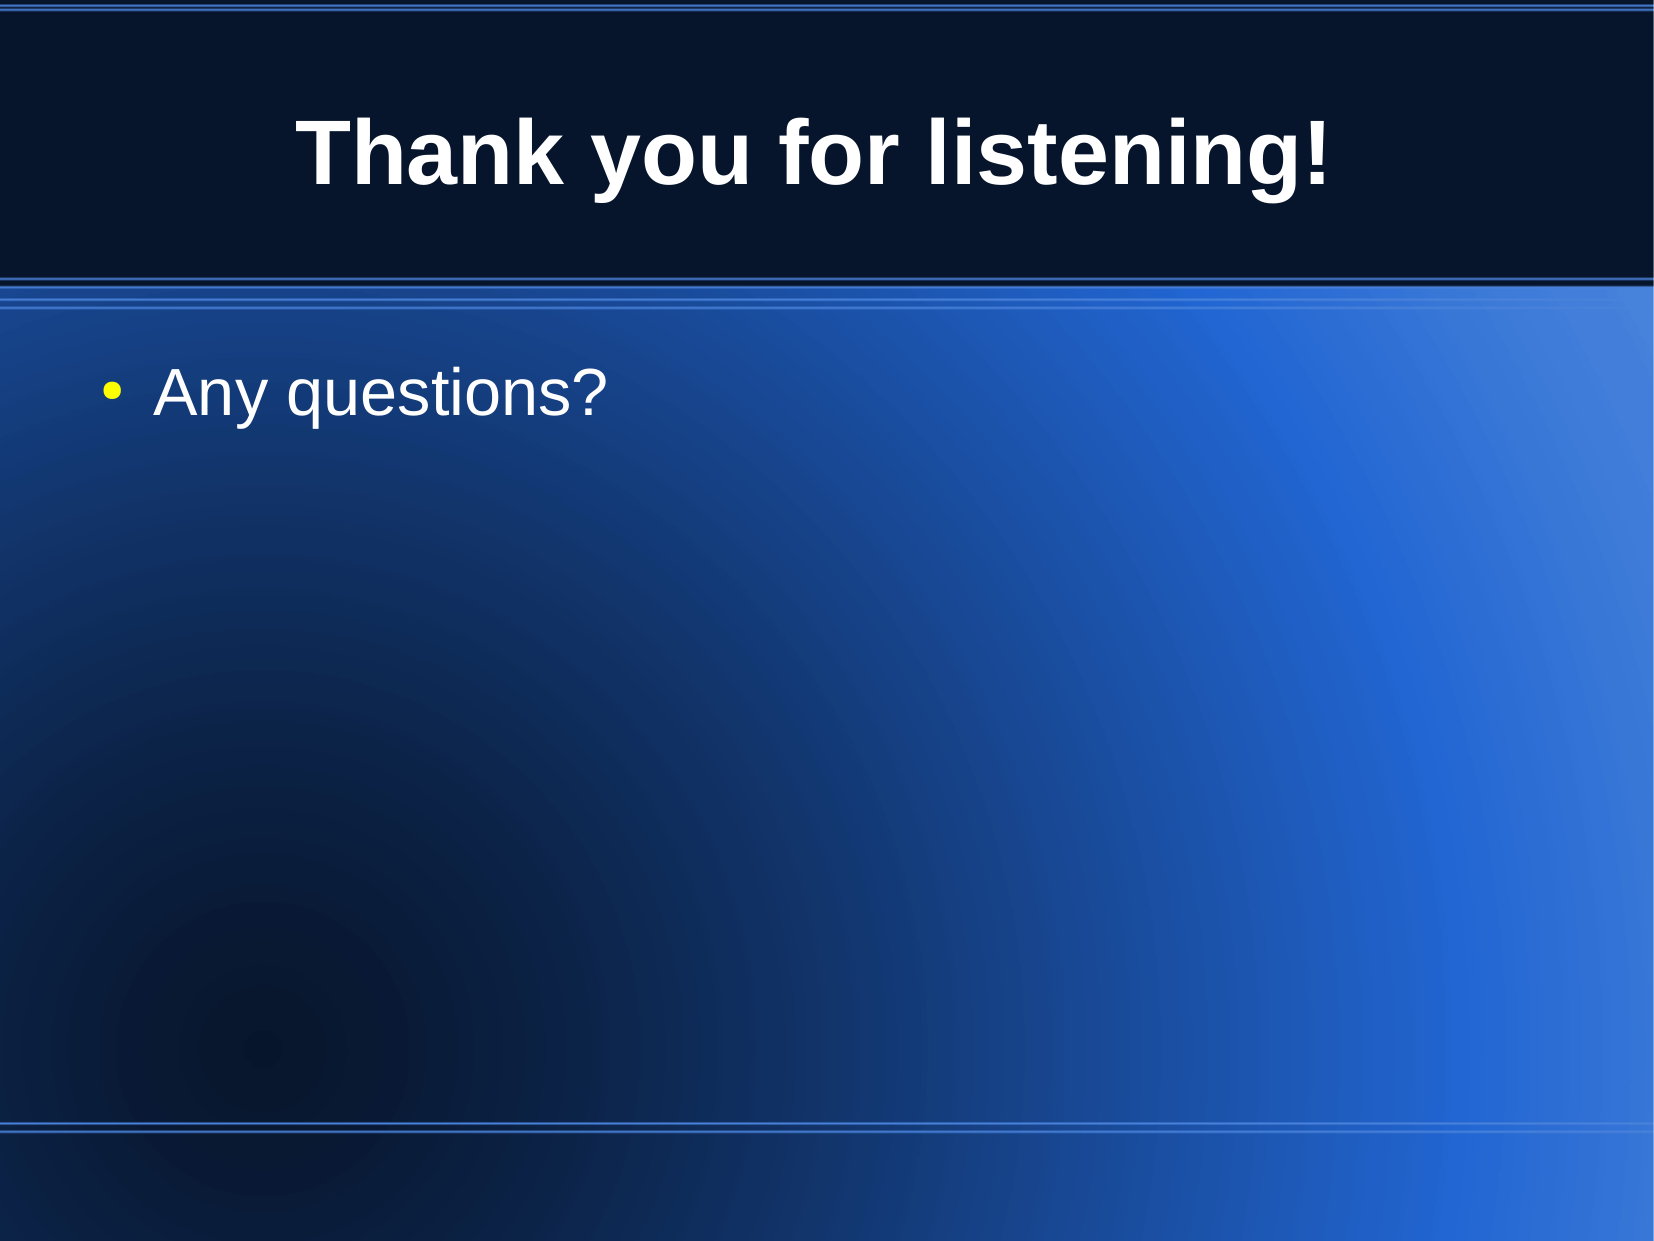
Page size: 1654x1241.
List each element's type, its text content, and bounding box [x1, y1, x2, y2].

title Thank you for listening! [82, 49, 1571, 257]
list Any questions? [82, 355, 1571, 1058]
picture [0, 0, 1654, 1241]
